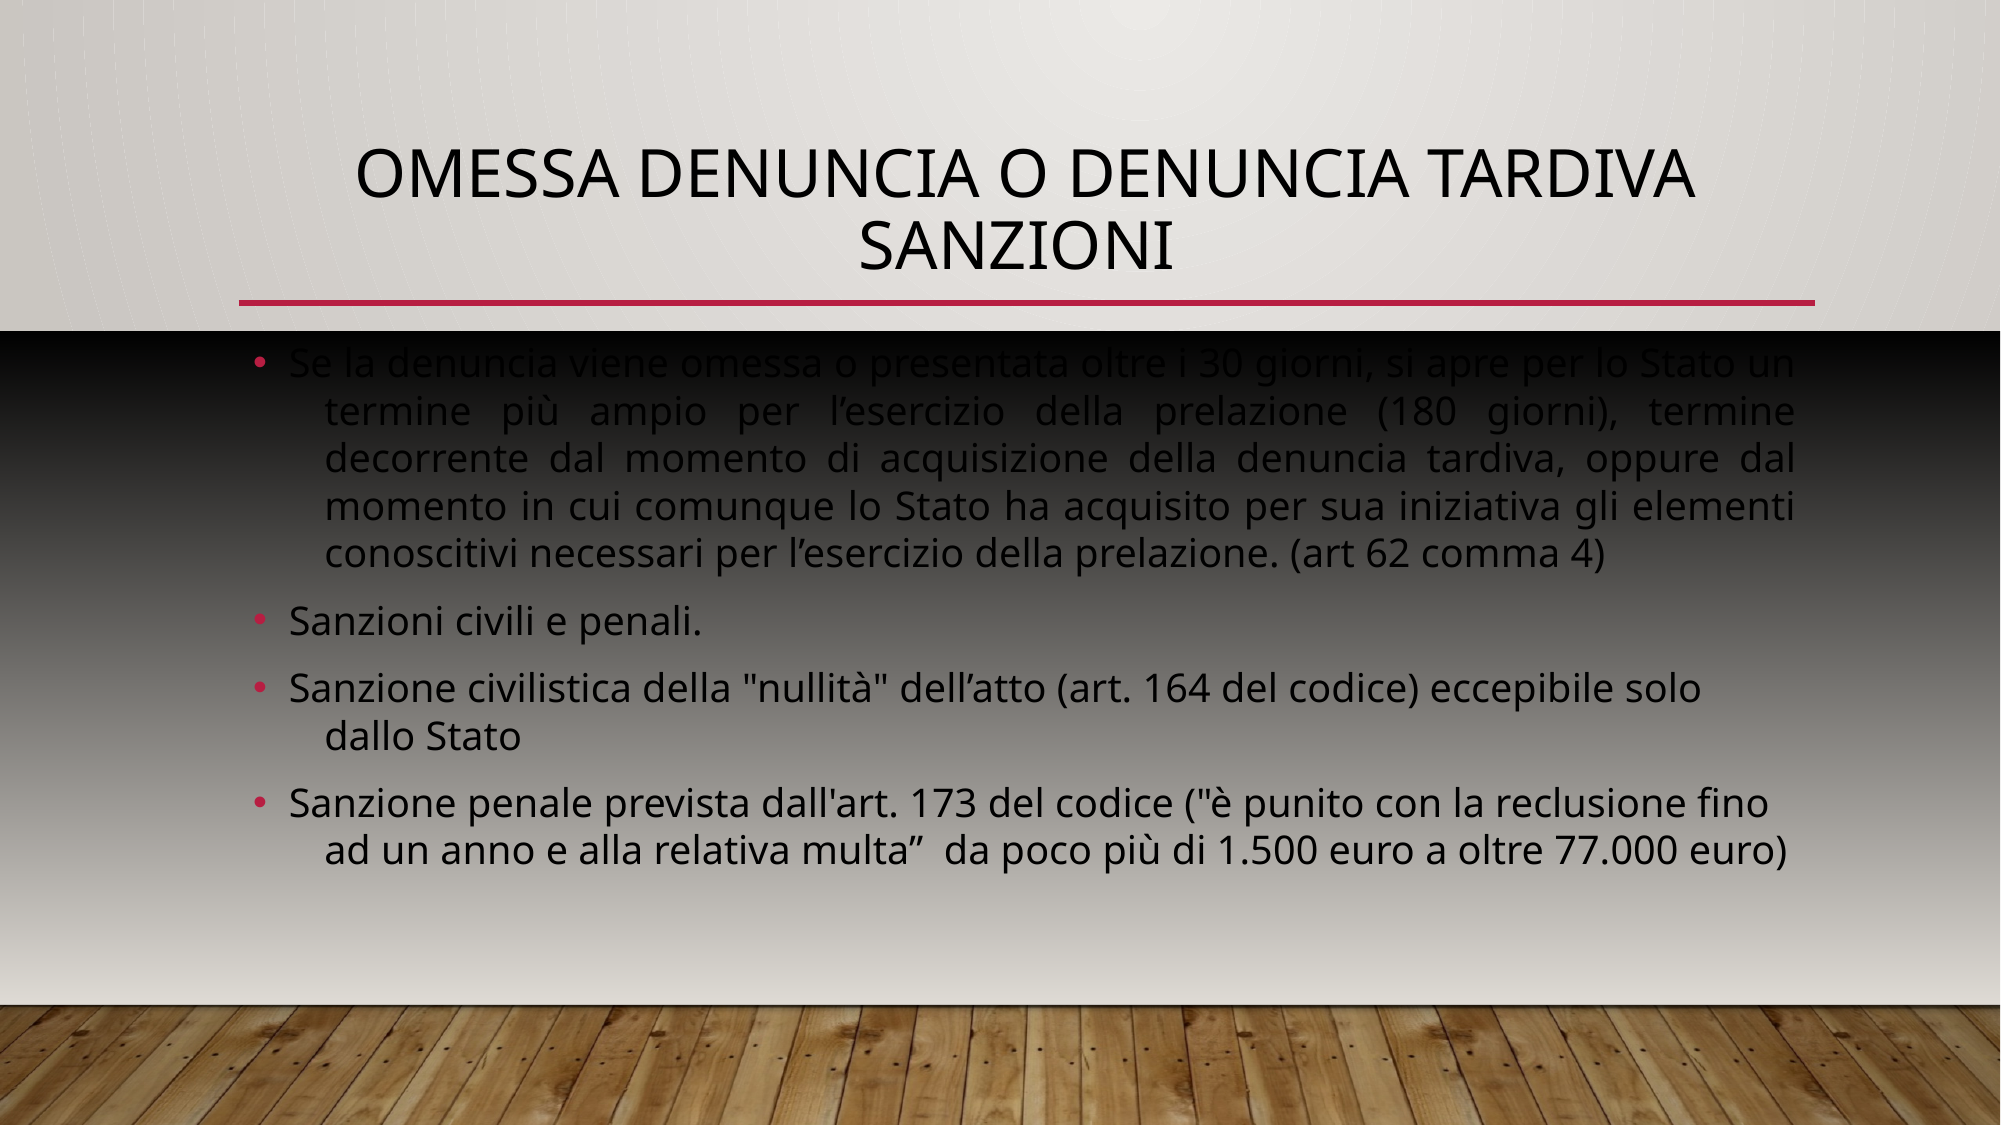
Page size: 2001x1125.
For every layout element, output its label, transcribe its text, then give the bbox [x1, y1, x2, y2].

title Omessa denuncia o denuncia tardiva sanzioni [238, 131, 1814, 305]
list Se la denuncia viene omessa o presentata oltre i 30 giorni, si apre per lo Stato un termine più ampio per l’esercizio della prelazione (180 giorni), termine decorrente dal momento di acquisizione della denuncia tardiva, oppure dal momento in cui comunque lo Stato ha acquisito per sua iniziativa gli elementi conoscitivi necessari per l’esercizio della prelazione. (art 62 comma 4) Sanzioni civili e penali. Sanzione civilistica della "nullità" dell’atto (art. 164 del codice) eccepibile solo dallo Stato Sanzione penale prevista dall'art. 173 del codice ("è punito con la reclusione fino ad un anno e alla relativa multa” da poco più di 1.500 euro a oltre 77.000 euro) [238, 330, 1814, 897]
